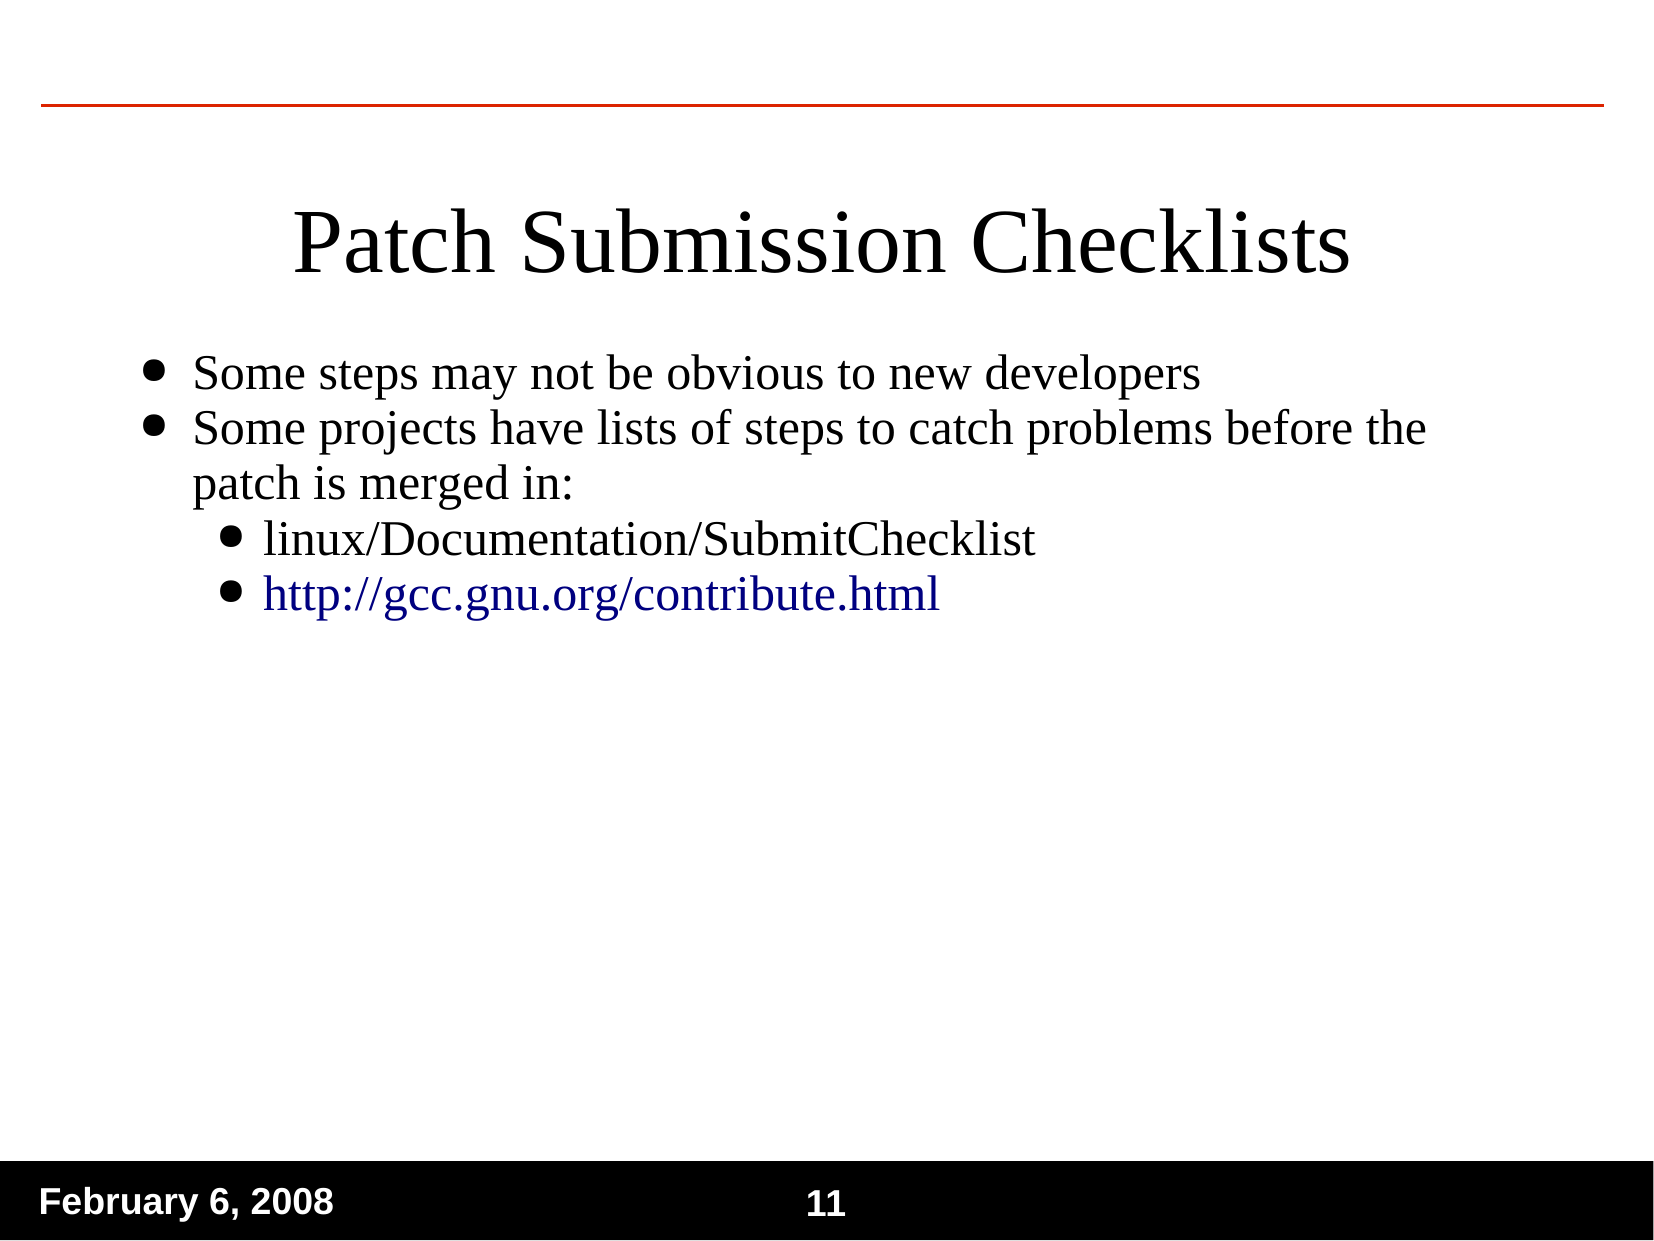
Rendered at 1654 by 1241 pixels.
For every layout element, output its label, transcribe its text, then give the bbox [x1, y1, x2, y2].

title Patch Submission Checklists [117, 137, 1530, 346]
list Some steps may not be obvious to new developers Some projects have lists of steps to catch problems before the patch is merged in: linux/Documentation/SubmitChecklist http://gcc.gnu.org/contribute.html [121, 344, 1534, 1127]
